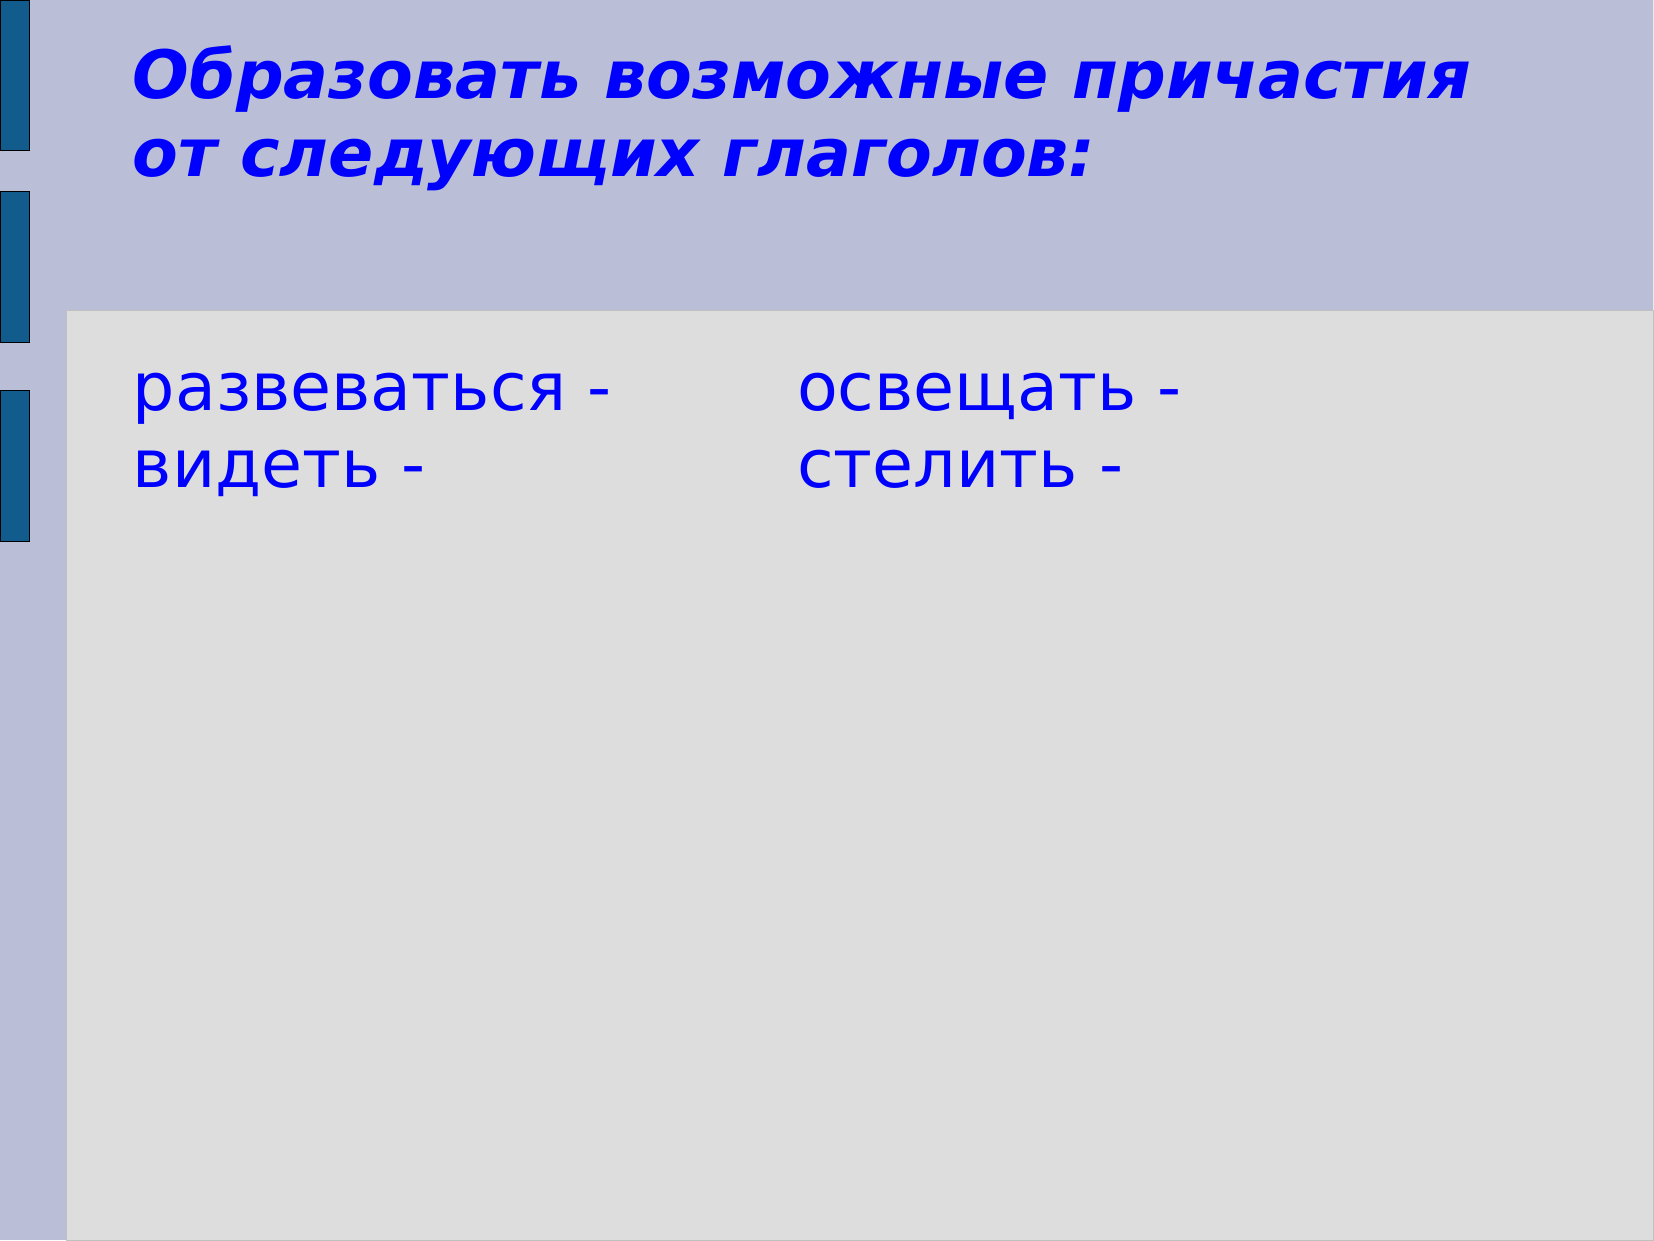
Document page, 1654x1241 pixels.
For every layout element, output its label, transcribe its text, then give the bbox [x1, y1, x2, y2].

text_box Образовать возможные причастия от следующих глаголов: развеваться - освещать - видеть - стелить - [118, 29, 1595, 512]
